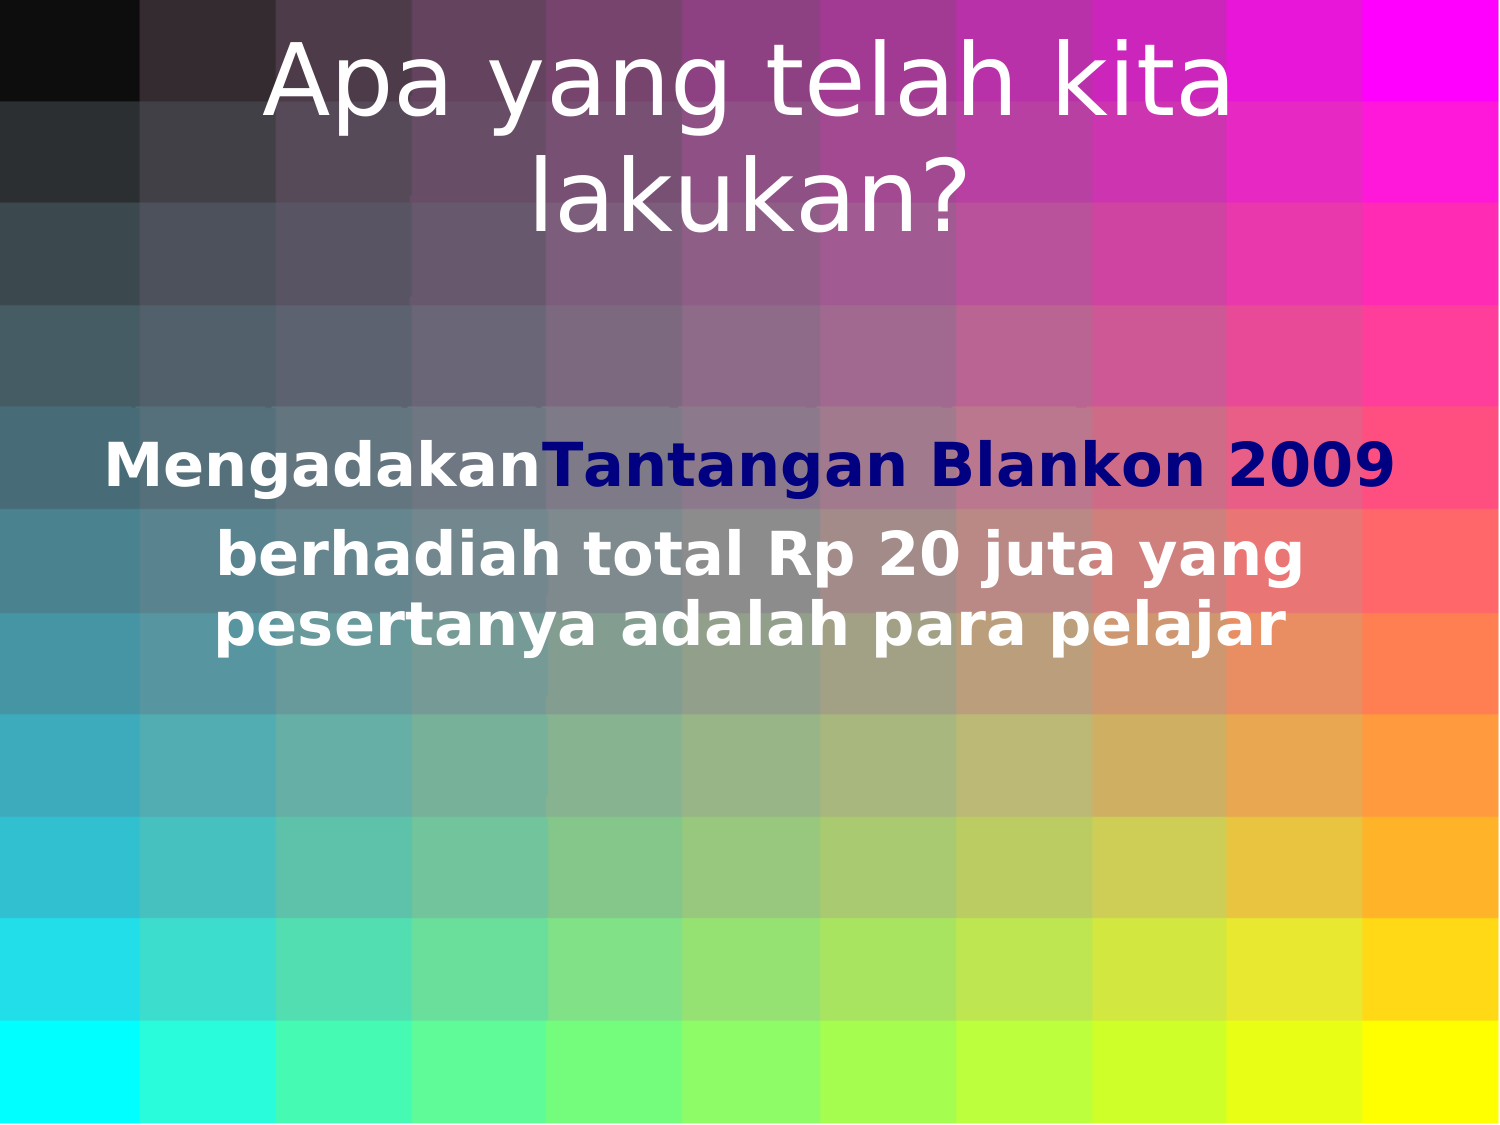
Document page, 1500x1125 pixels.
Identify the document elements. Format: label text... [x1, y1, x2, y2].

subtitle MengadakanTantangan Blankon 2009 berhadiah total Rp 20 juta yang pesertanya adalah para pelajar [75, 269, 1426, 999]
title Apa yang telah kita lakukan? [75, 22, 1426, 256]
picture [0, 0, 1500, 1125]
